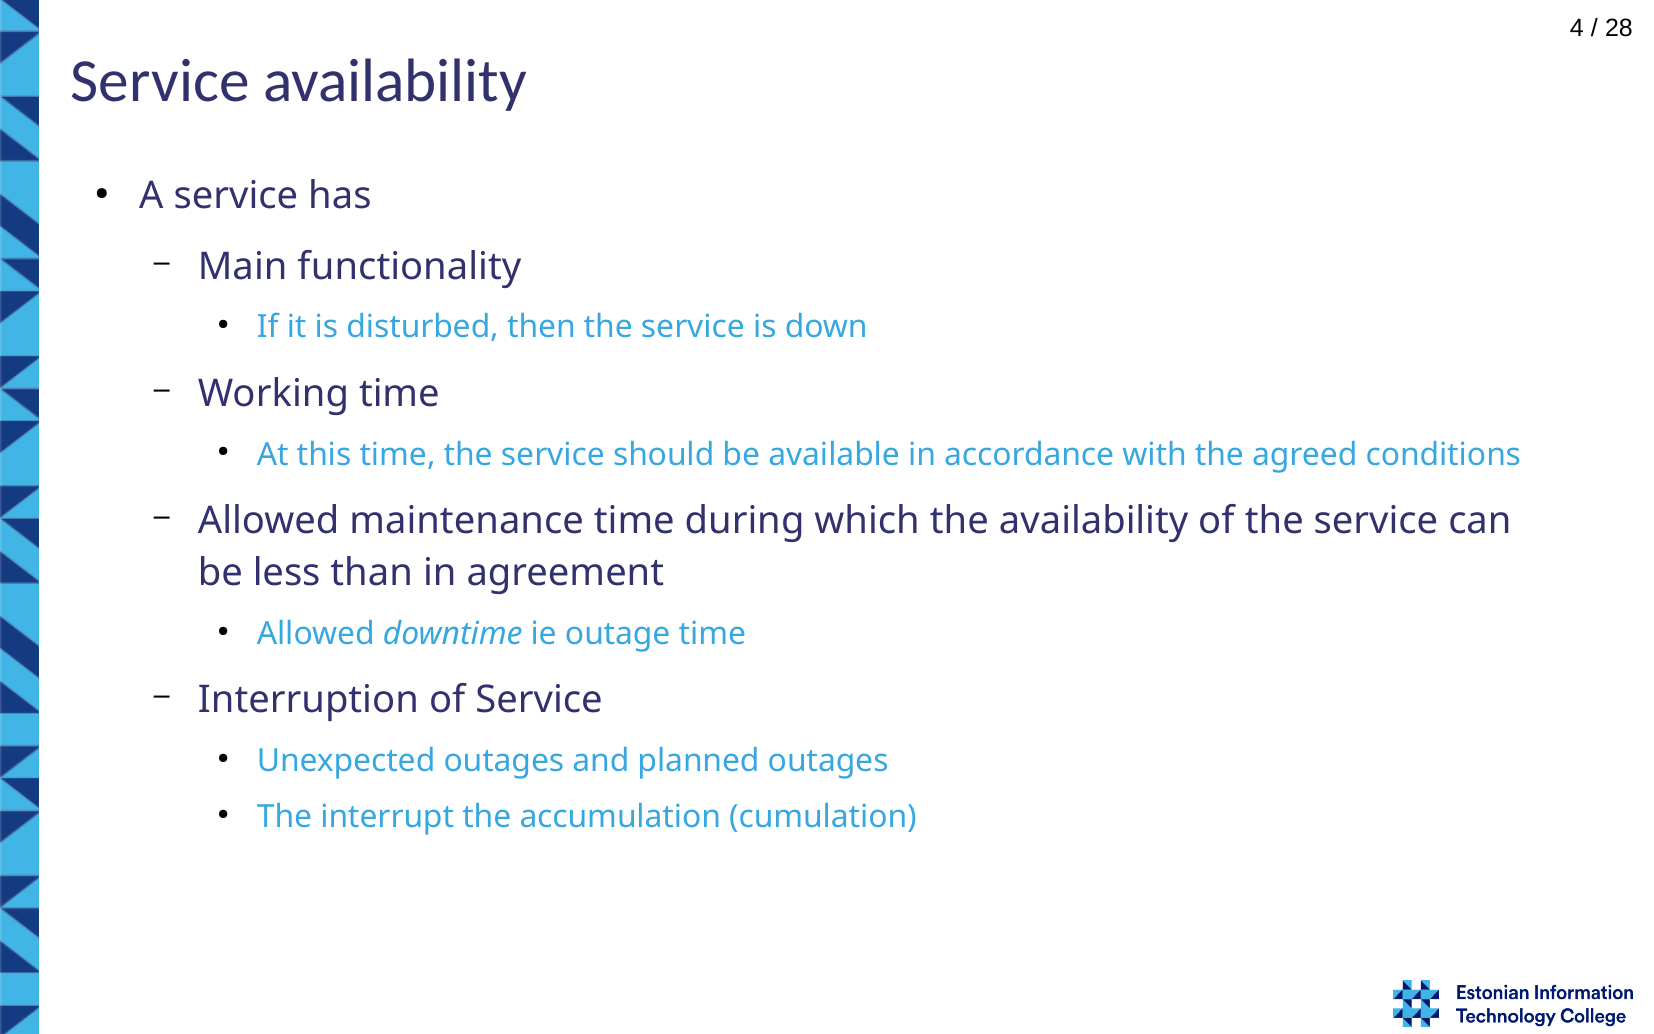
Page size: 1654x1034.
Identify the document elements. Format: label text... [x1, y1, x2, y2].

picture [1393, 980, 1633, 1027]
list A service has Main functionality If it is disturbed, then the service is down Working time At this time, the service should be available in accordance with the agreed conditions Allowed maintenance time during which the availability of the service can be less than in agreement Allowed downtime ie outage time Interruption of Service Unexpected outages and planned outages The interrupt the accumulation (cumulation) [80, 168, 1536, 886]
title Service availability [70, 41, 1630, 130]
